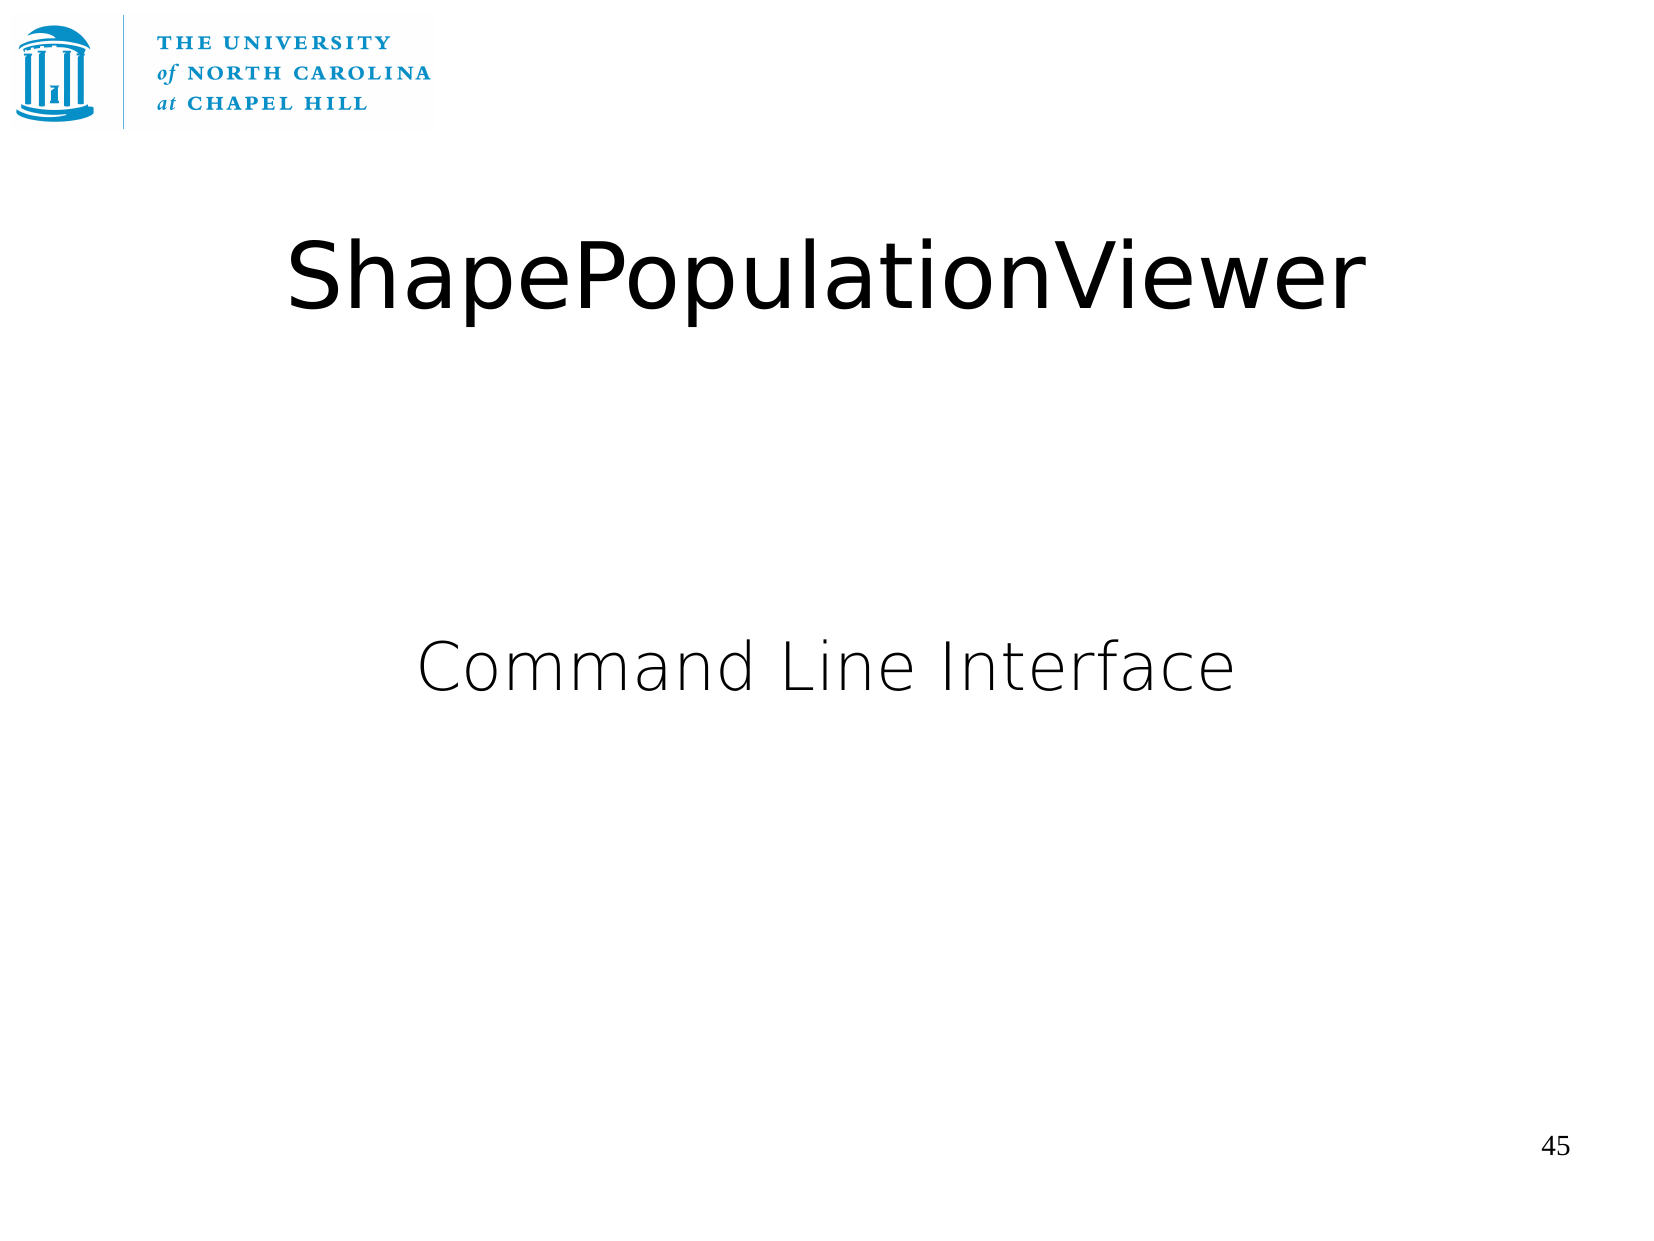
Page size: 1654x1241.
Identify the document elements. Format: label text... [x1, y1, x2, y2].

subtitle Command Line Interface [82, 435, 1571, 901]
picture [11, 12, 436, 132]
title ShapePopulationViewer [82, 173, 1571, 381]
